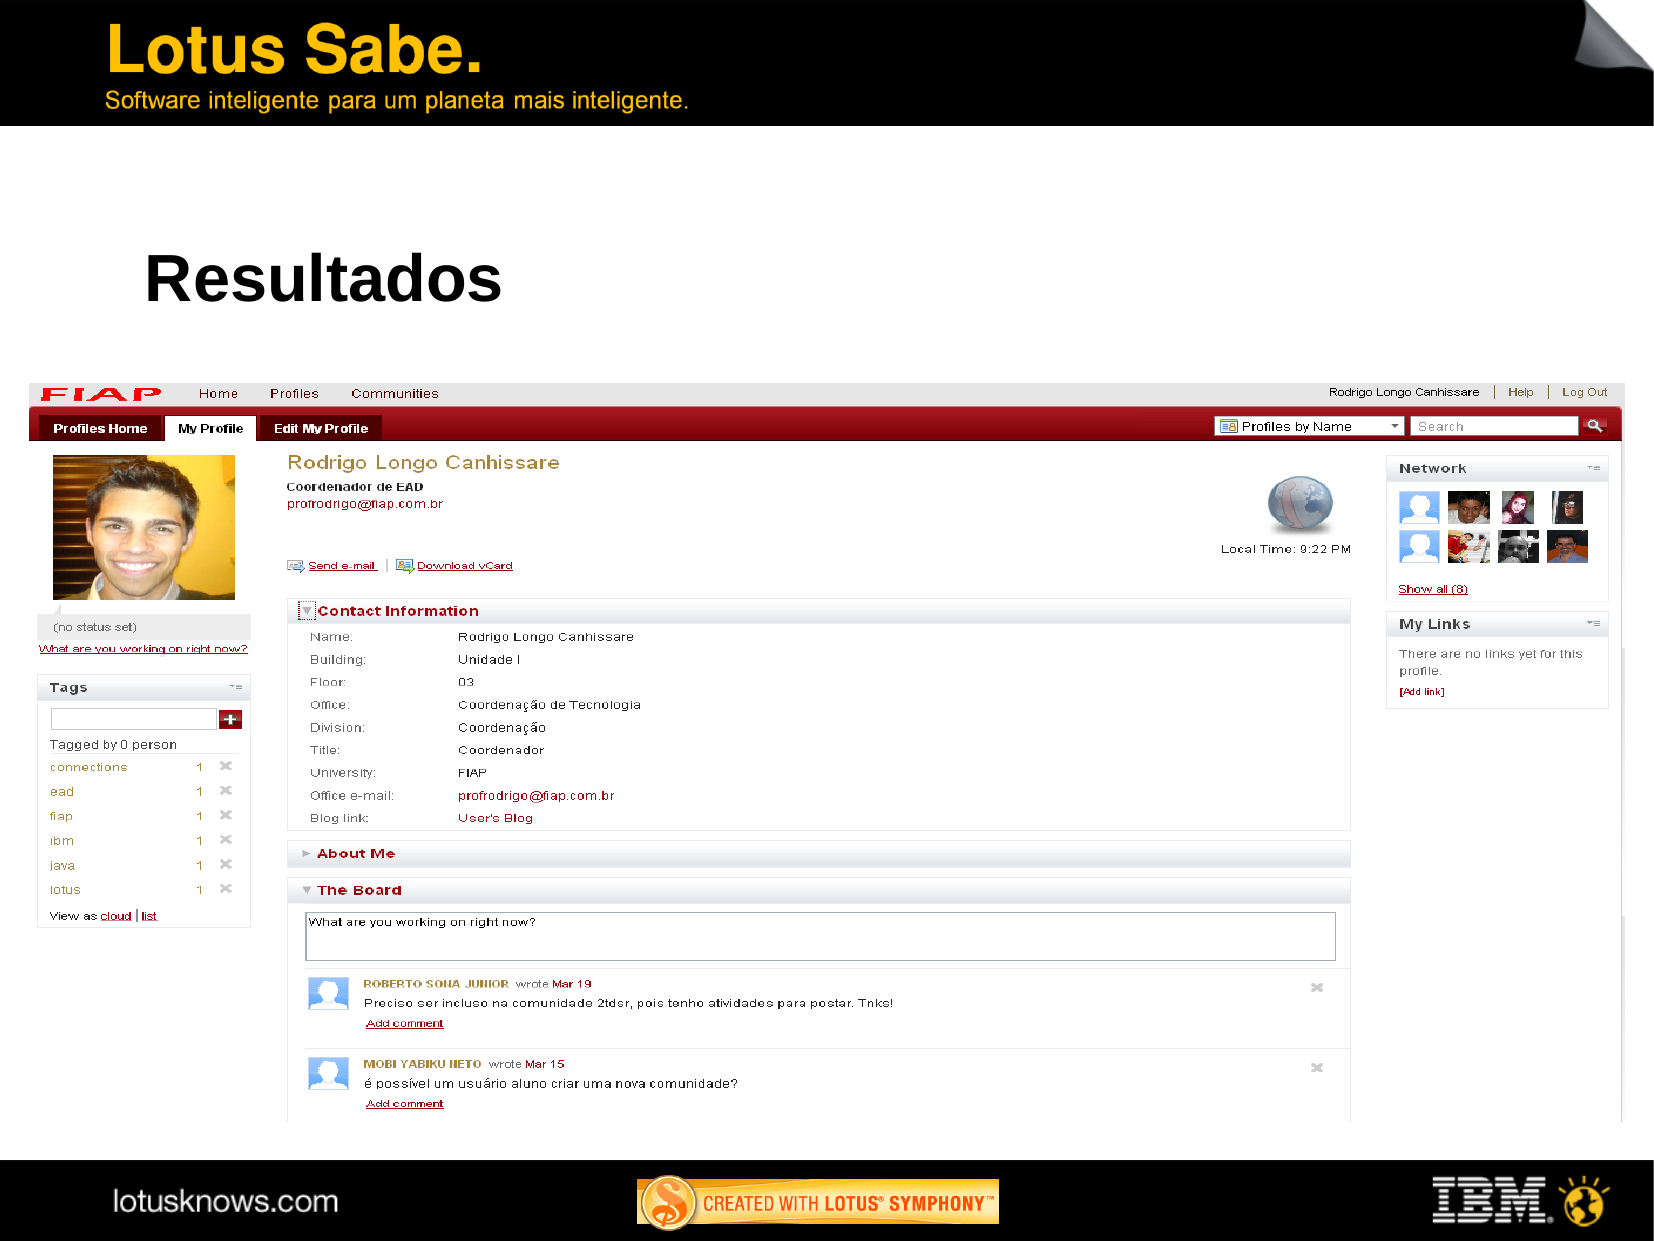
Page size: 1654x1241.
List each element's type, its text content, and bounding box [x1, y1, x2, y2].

title Resultados [145, 143, 1513, 316]
picture [0, 1160, 1654, 1241]
picture [29, 383, 1625, 1123]
picture [0, 0, 1654, 126]
